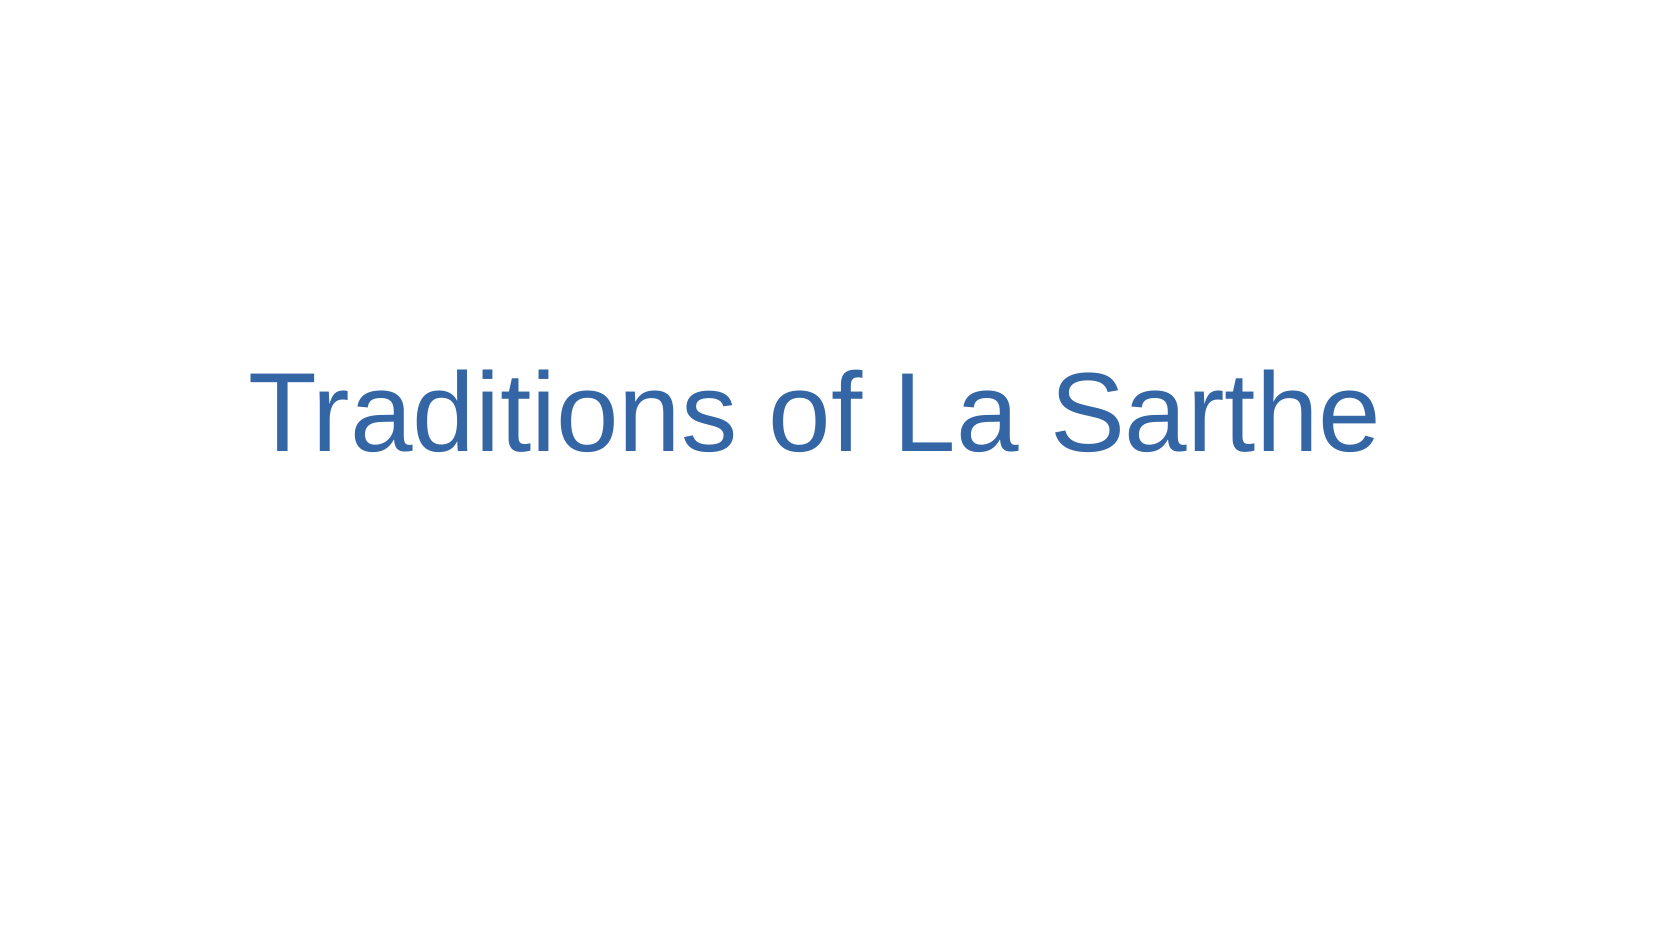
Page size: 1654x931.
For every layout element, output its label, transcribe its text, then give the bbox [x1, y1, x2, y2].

title Traditions of La Sarthe [70, 328, 1560, 485]
